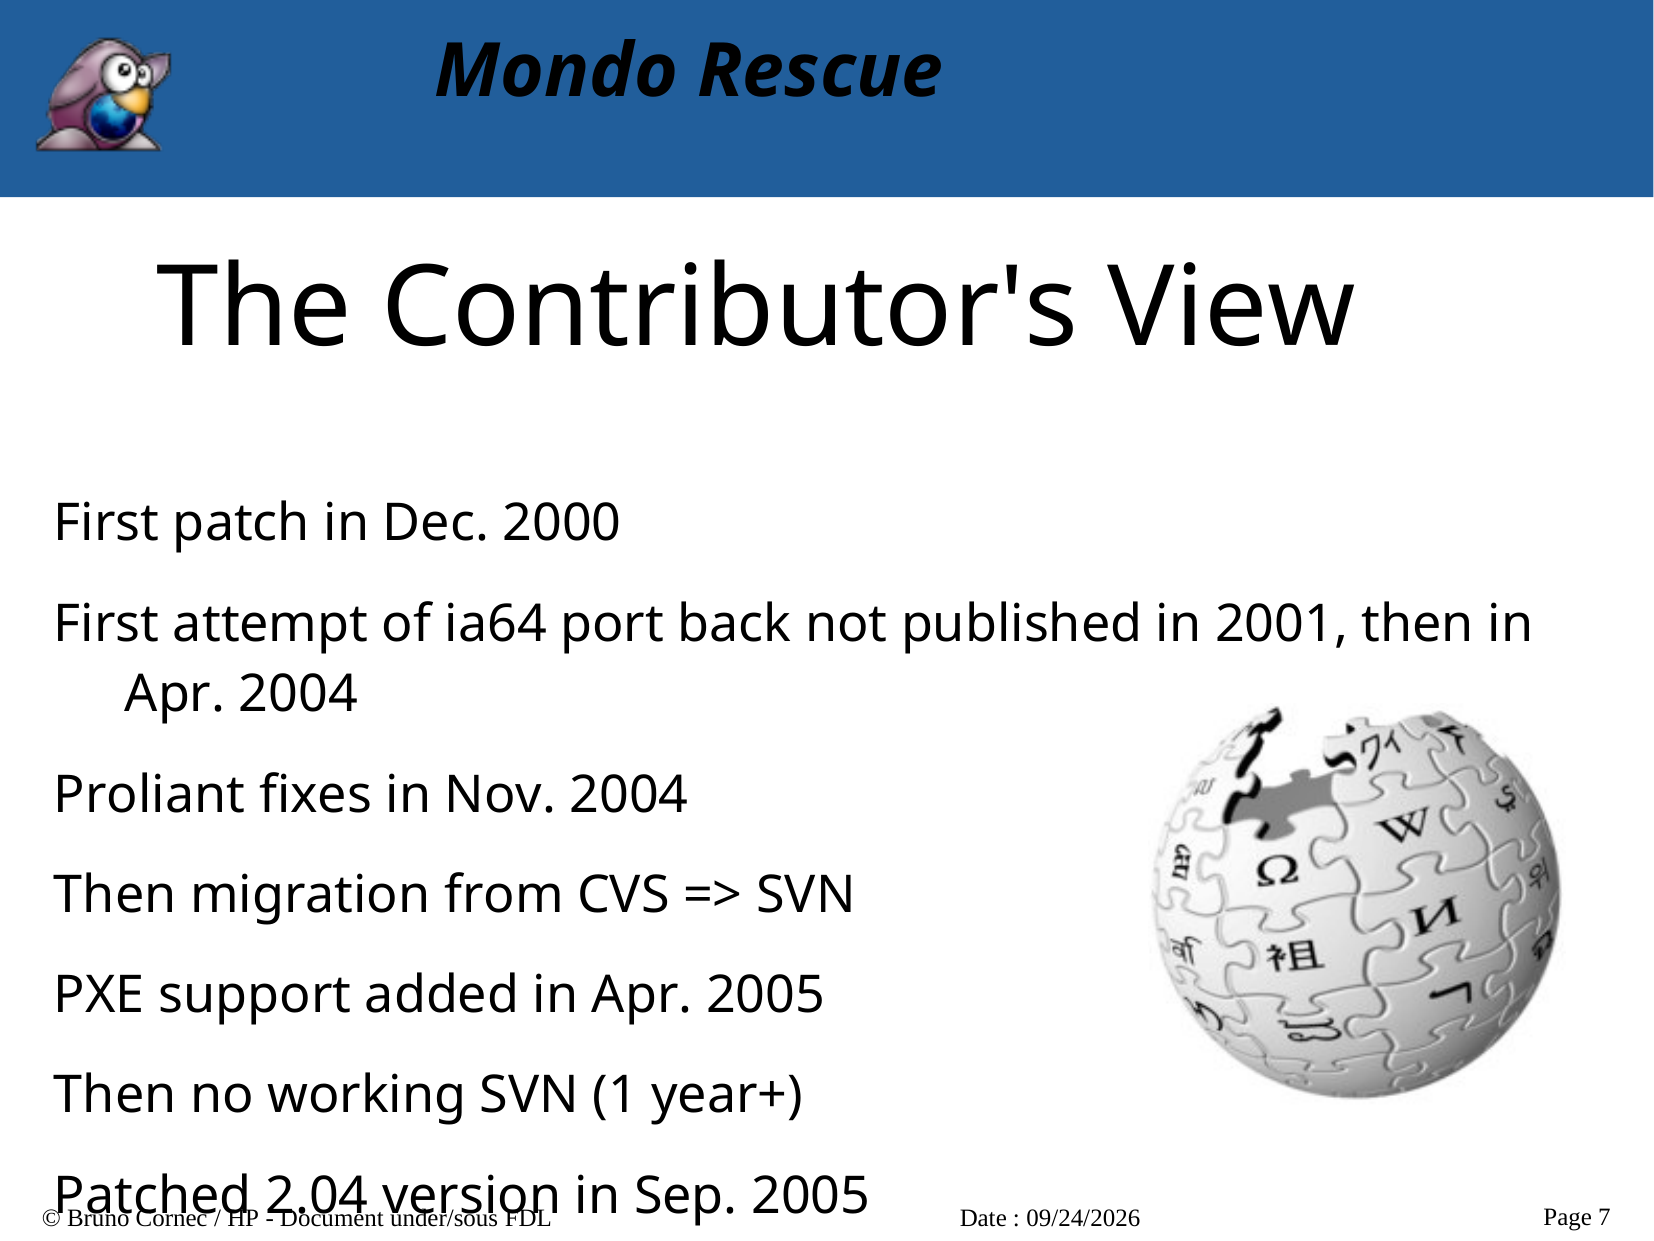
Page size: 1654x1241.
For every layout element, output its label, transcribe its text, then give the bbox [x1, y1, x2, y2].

picture [0, 0, 211, 199]
text_box The Contributor's View [156, 225, 1414, 365]
list First patch in Dec. 2000 First attempt of ia64 port back not published in 2001, then in Apr. 2004 Proliant fixes in Nov. 2004 Then migration from CVS => SVN PXE support added in Apr. 2005 Then no working SVN (1 year+) Patched 2.04 version in Sep. 2005 [42, 485, 1606, 1149]
picture [1148, 703, 1566, 1121]
